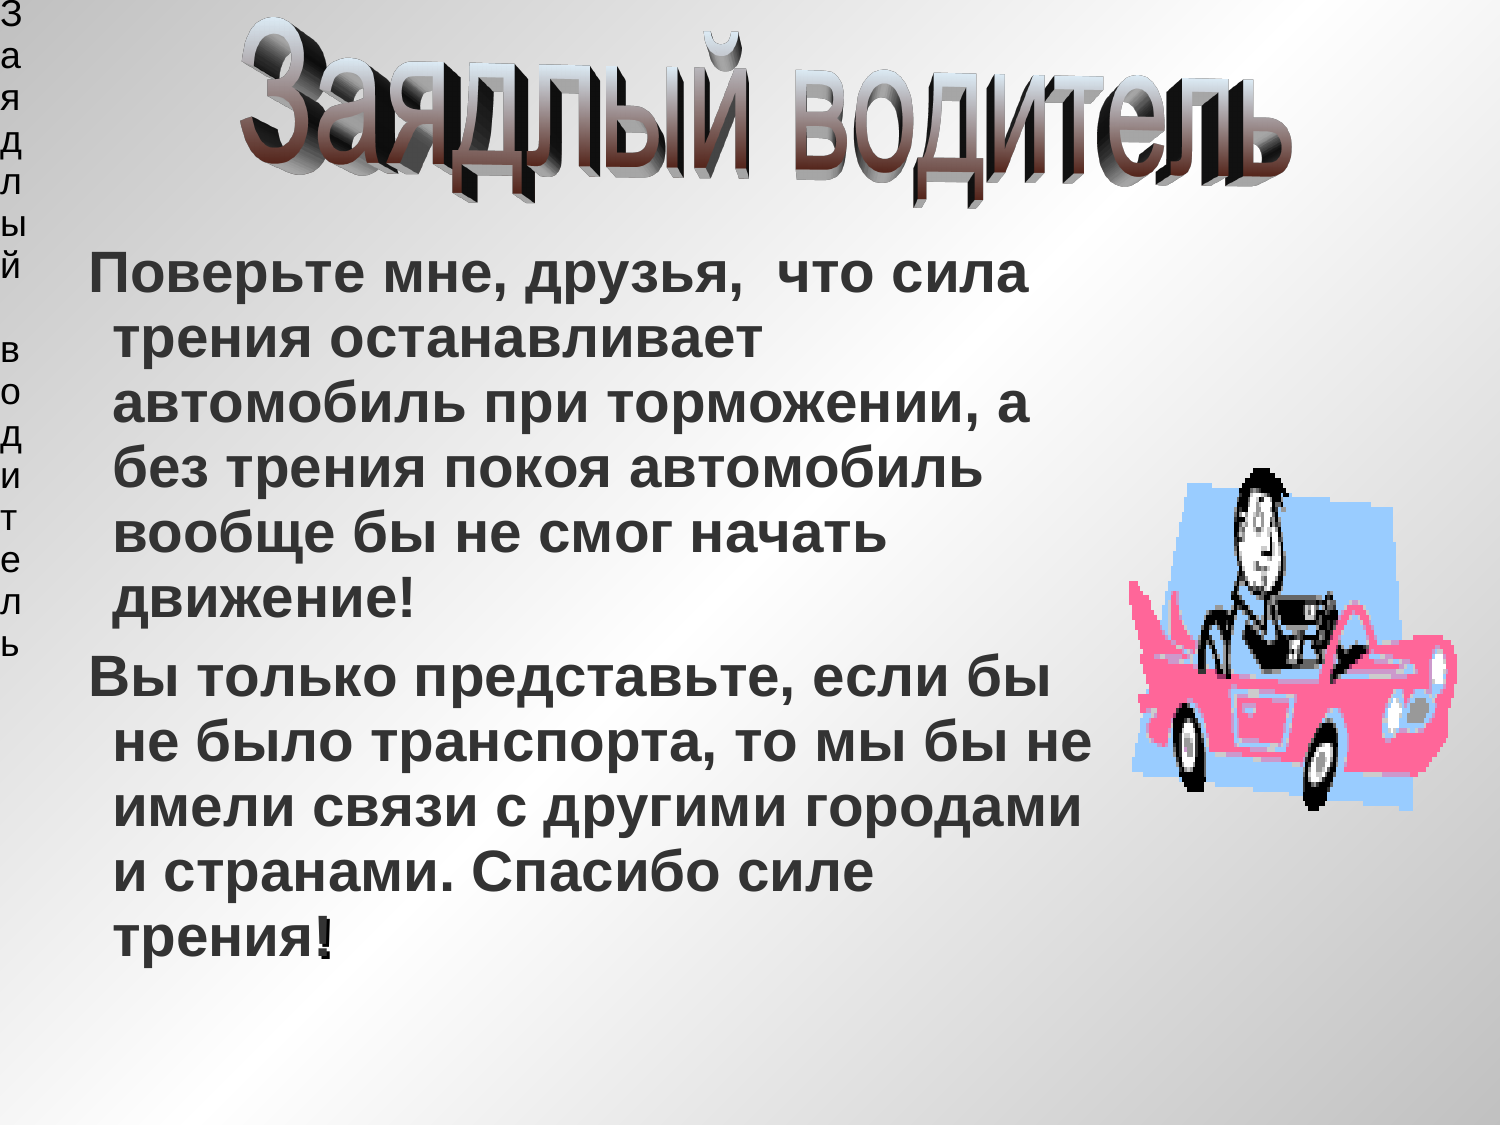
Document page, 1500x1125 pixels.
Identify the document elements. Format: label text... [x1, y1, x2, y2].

list Поверьте мне, друзья, что сила трения останавливает автомобиль при торможении, а без трения покоя автомобиль вообще бы не смог начать движение! Вы только представьте, если бы не было транспорта, то мы бы не имели связи с другими городами и странами. Спасибо силе трения! [41, 231, 1117, 1125]
picture [1116, 444, 1471, 846]
